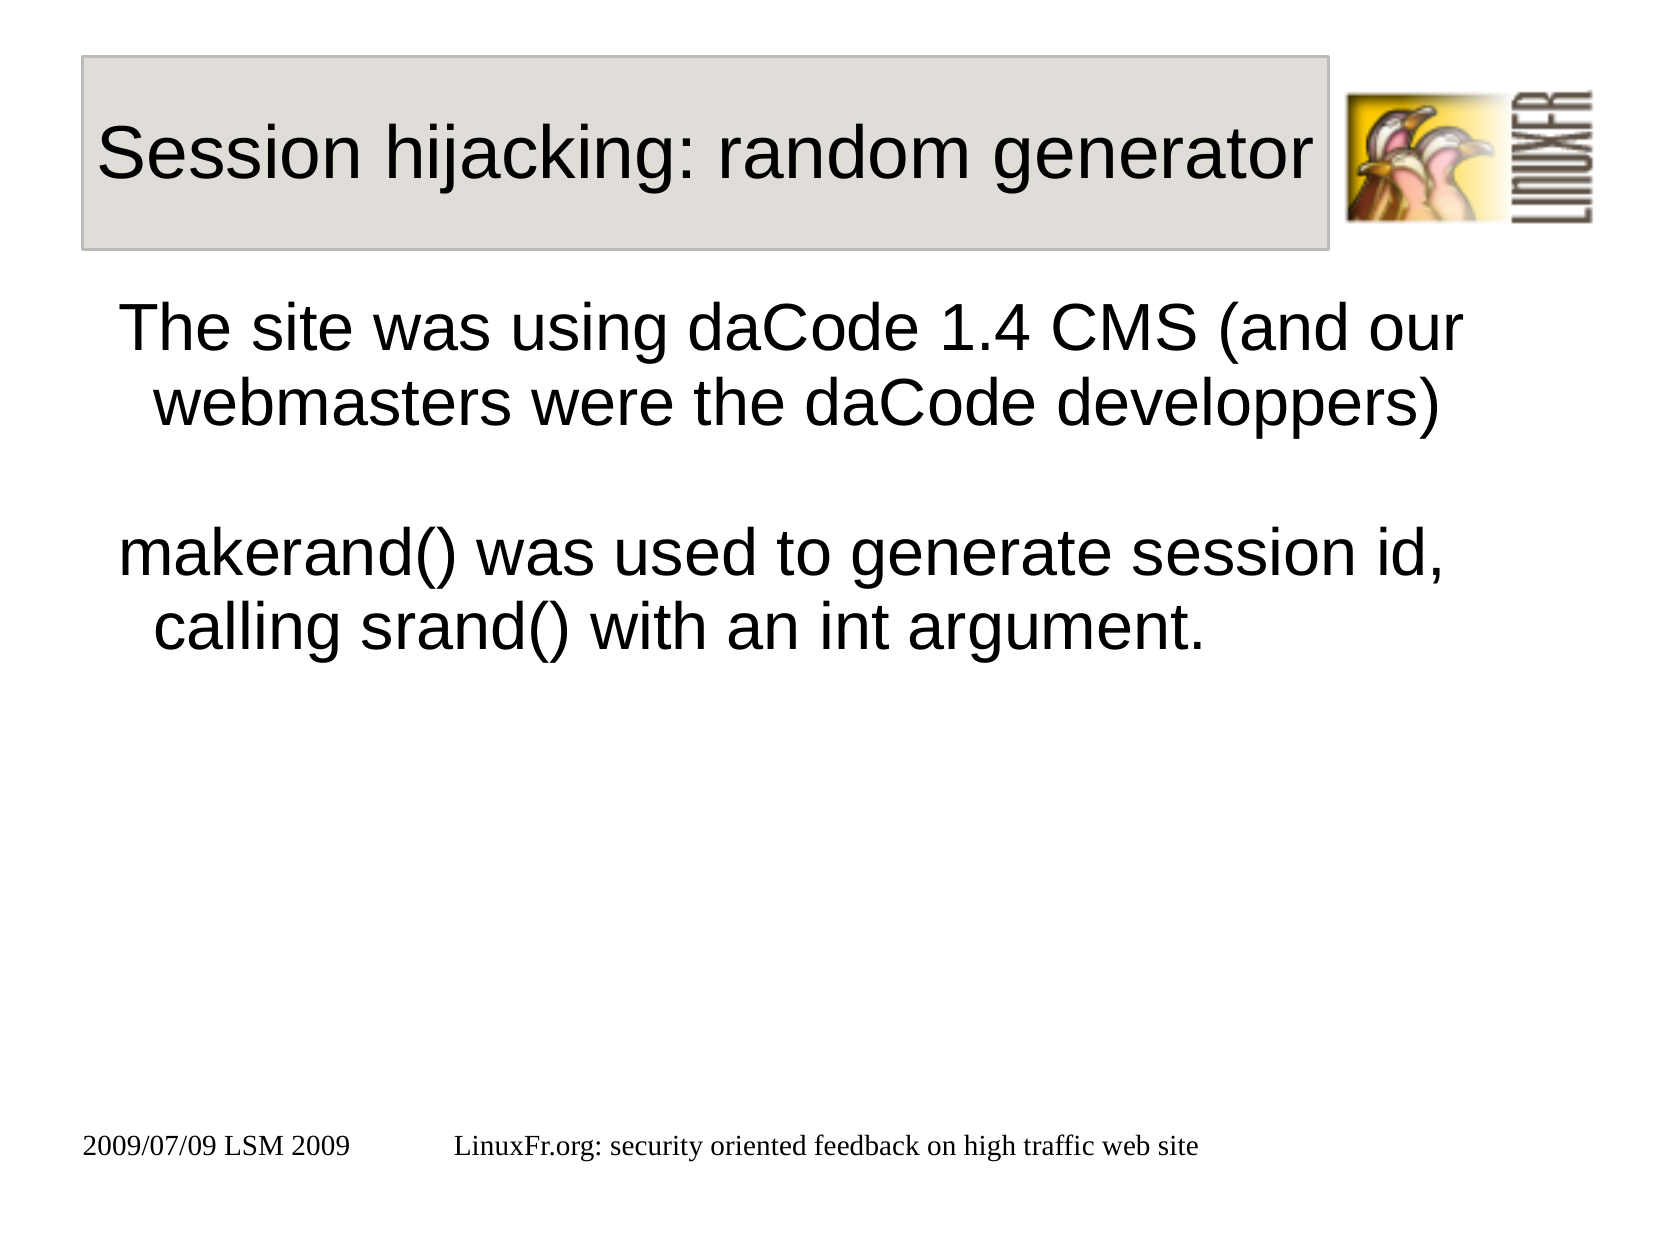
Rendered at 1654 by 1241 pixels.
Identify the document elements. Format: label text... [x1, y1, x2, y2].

picture [1341, 88, 1601, 229]
subtitle The site was using daCode 1.4 CMS (and our webmasters were the daCode developpers) makerand() was used to generate session id, calling srand() with an int argument. [82, 290, 1571, 1094]
title Session hijacking: random generator [82, 56, 1329, 250]
